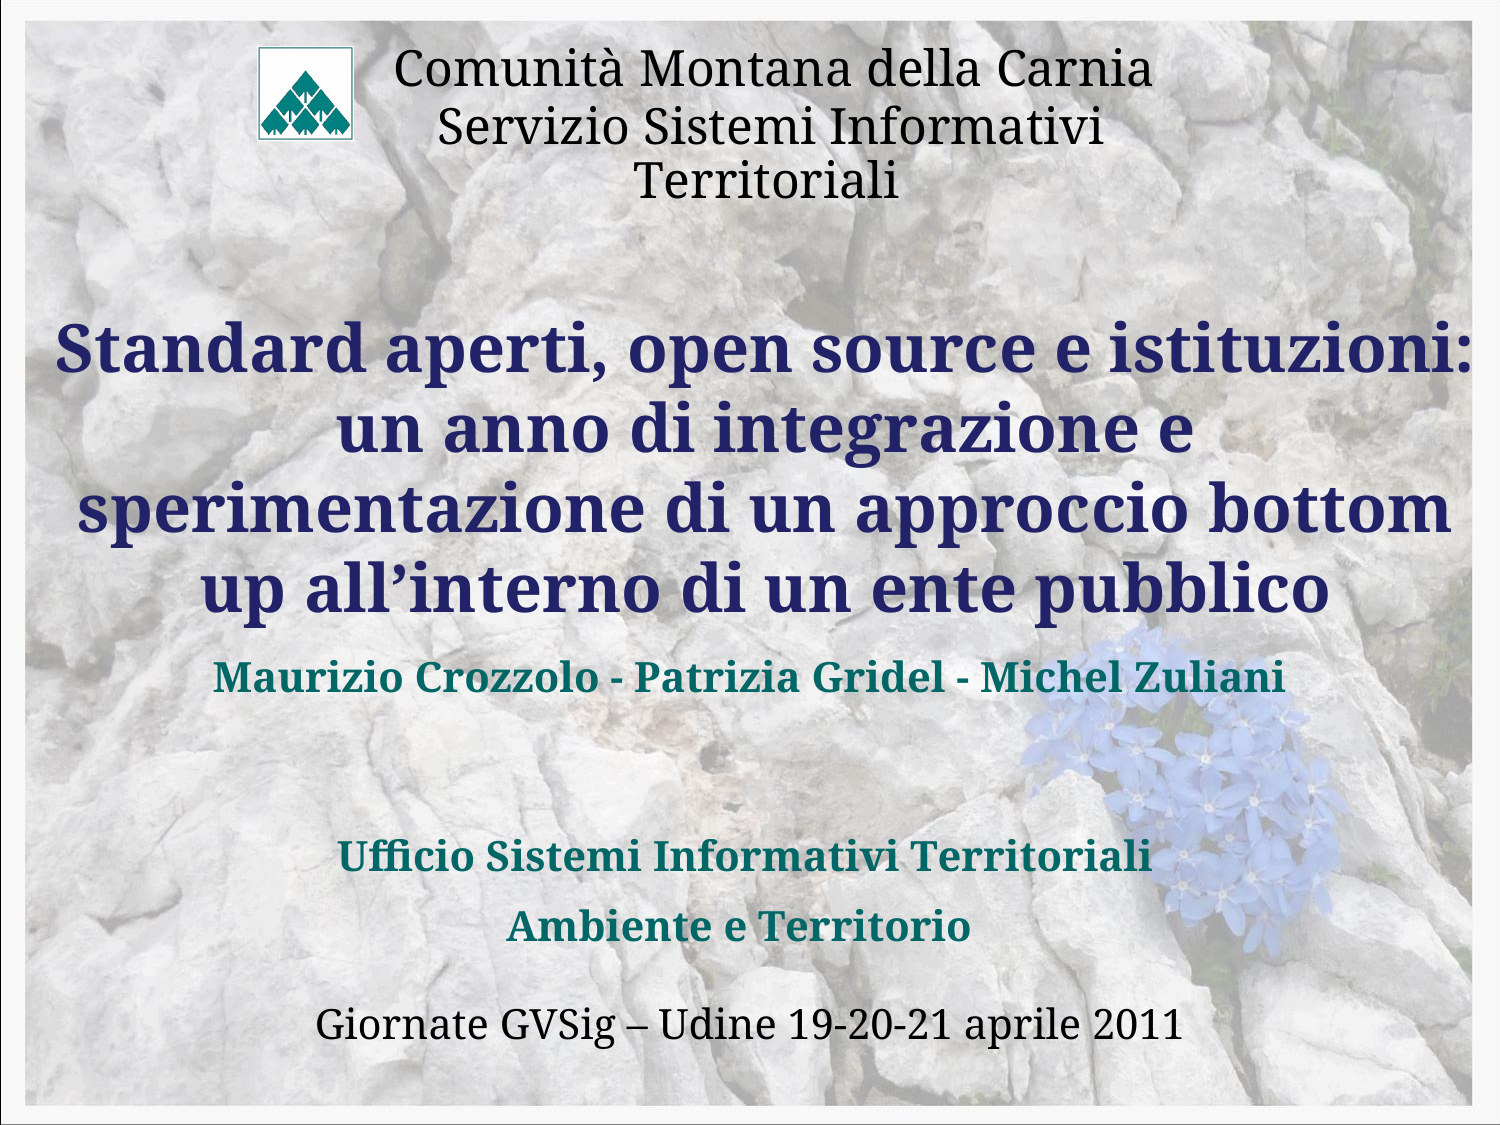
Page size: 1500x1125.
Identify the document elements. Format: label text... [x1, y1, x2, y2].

text_box Servizio Sistemi Informativi Territoriali [316, 93, 1226, 247]
picture [0, 0, 1500, 1125]
text_box Comunità Montana della Carnia [316, 35, 1243, 107]
text_box Ambiente e Territorio [101, 892, 1366, 976]
text_box Ufficio Sistemi Informativi Territoriali [113, 821, 1378, 905]
text_box Giornate GVSig – Udine 19-20-21 aprile 2011 [117, 996, 1383, 1102]
text_box Standard aperti, open source e istituzioni: un anno di integrazione e sperimentazione di un approccio bottom up all’interno di un ente pubblico [32, 298, 1500, 634]
text_box Maurizio Crozzolo - Patrizia Gridel - Michel Zuliani [117, 642, 1382, 726]
